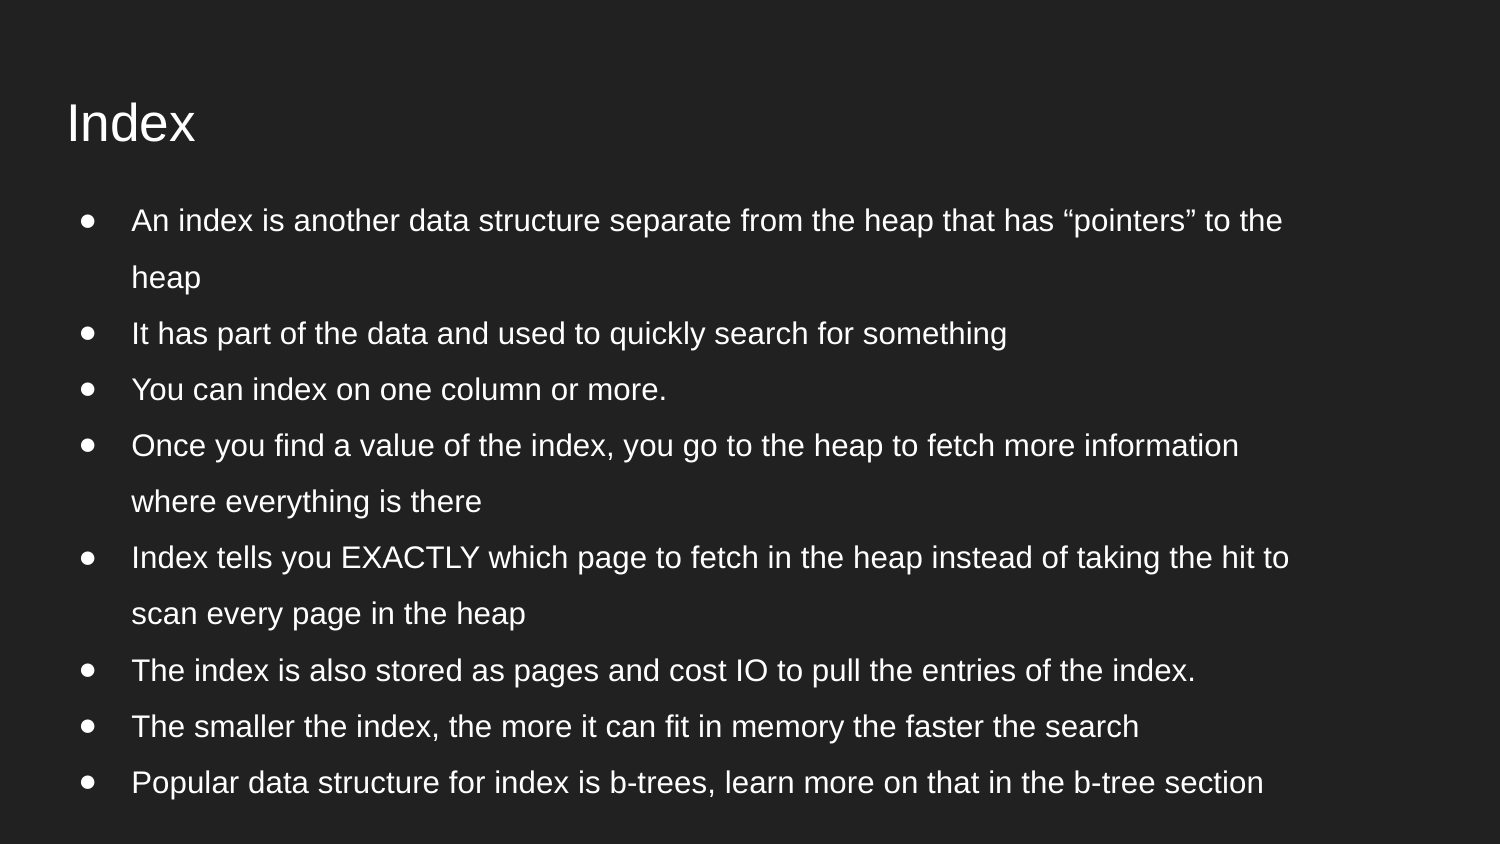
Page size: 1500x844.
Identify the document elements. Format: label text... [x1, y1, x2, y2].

text_box An index is another data structure separate from the heap that has “pointers” to the heap It has part of the data and used to quickly search for something You can index on one column or more. Once you find a value of the index, you go to the heap to fetch more information where everything is there Index tells you EXACTLY which page to fetch in the heap instead of taking the hit to scan every page in the heap The index is also stored as pages and cost IO to pull the entries of the index. The smaller the index, the more it can fit in memory the faster the search Popular data structure for index is b-trees, learn more on that in the b-tree section [41, 166, 1334, 815]
title Index [51, 72, 1449, 167]
